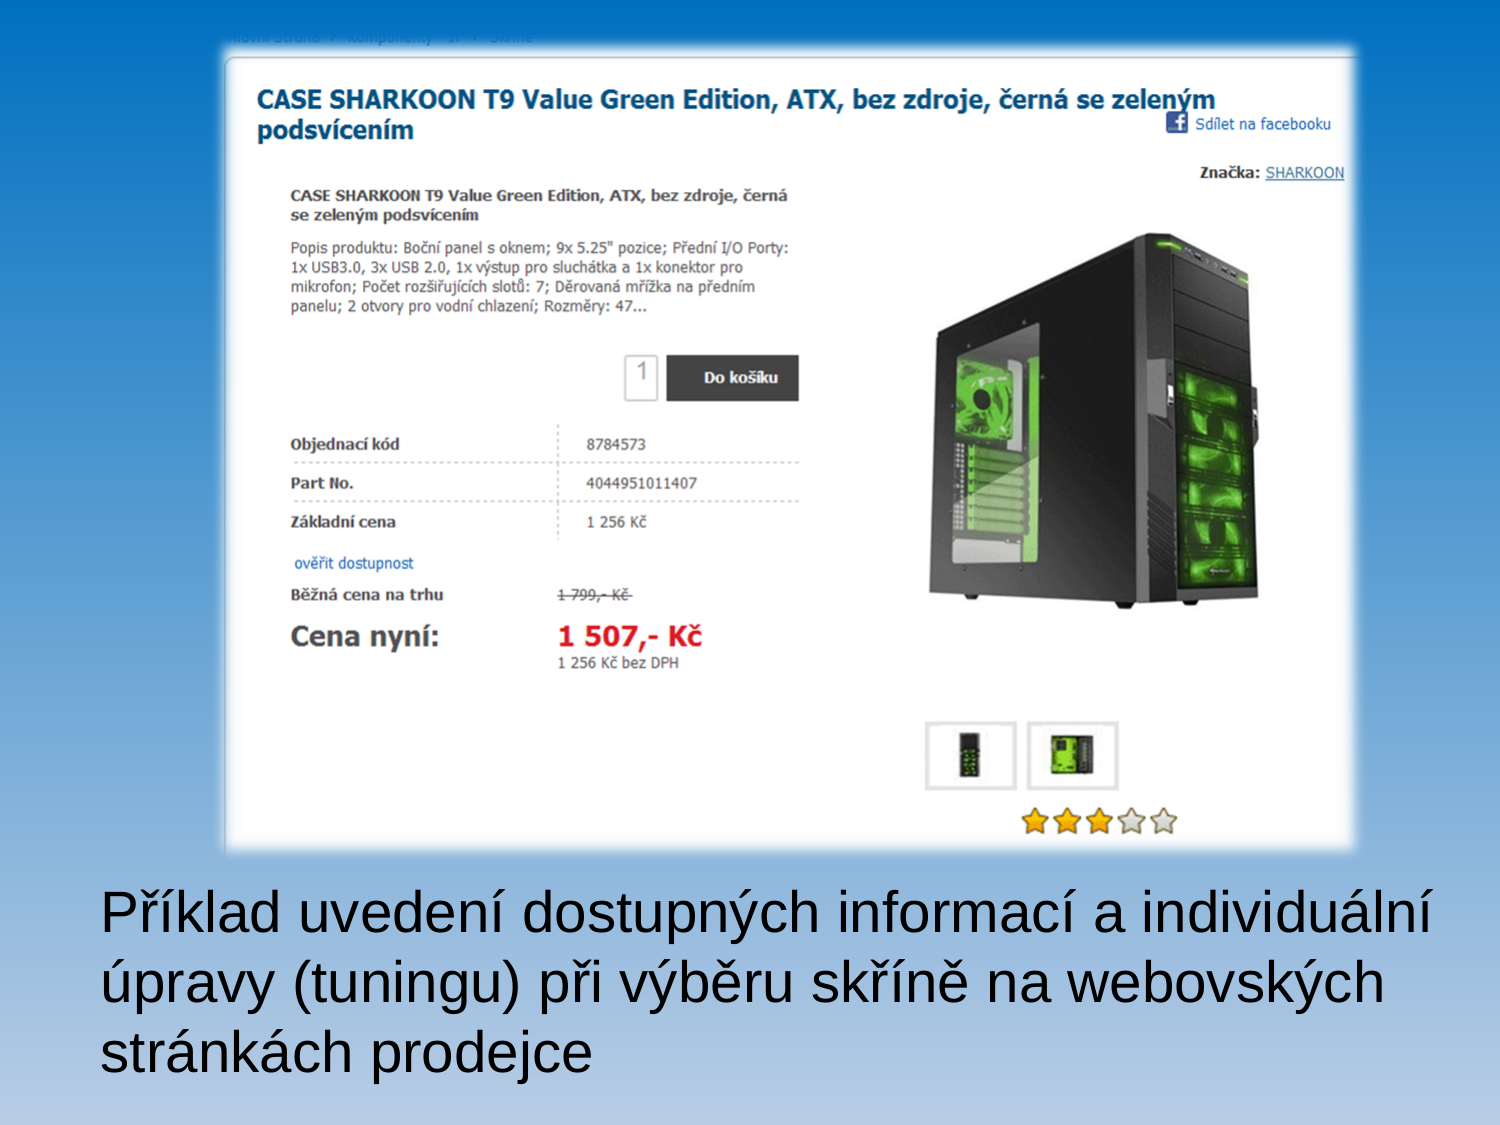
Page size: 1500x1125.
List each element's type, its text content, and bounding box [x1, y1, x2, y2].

picture [207, 30, 1371, 867]
list Příklad uvedení dostupných informací a individuální úpravy (tuningu) při výběru skříně na webovských stránkách prodejce [29, 867, 1459, 1093]
